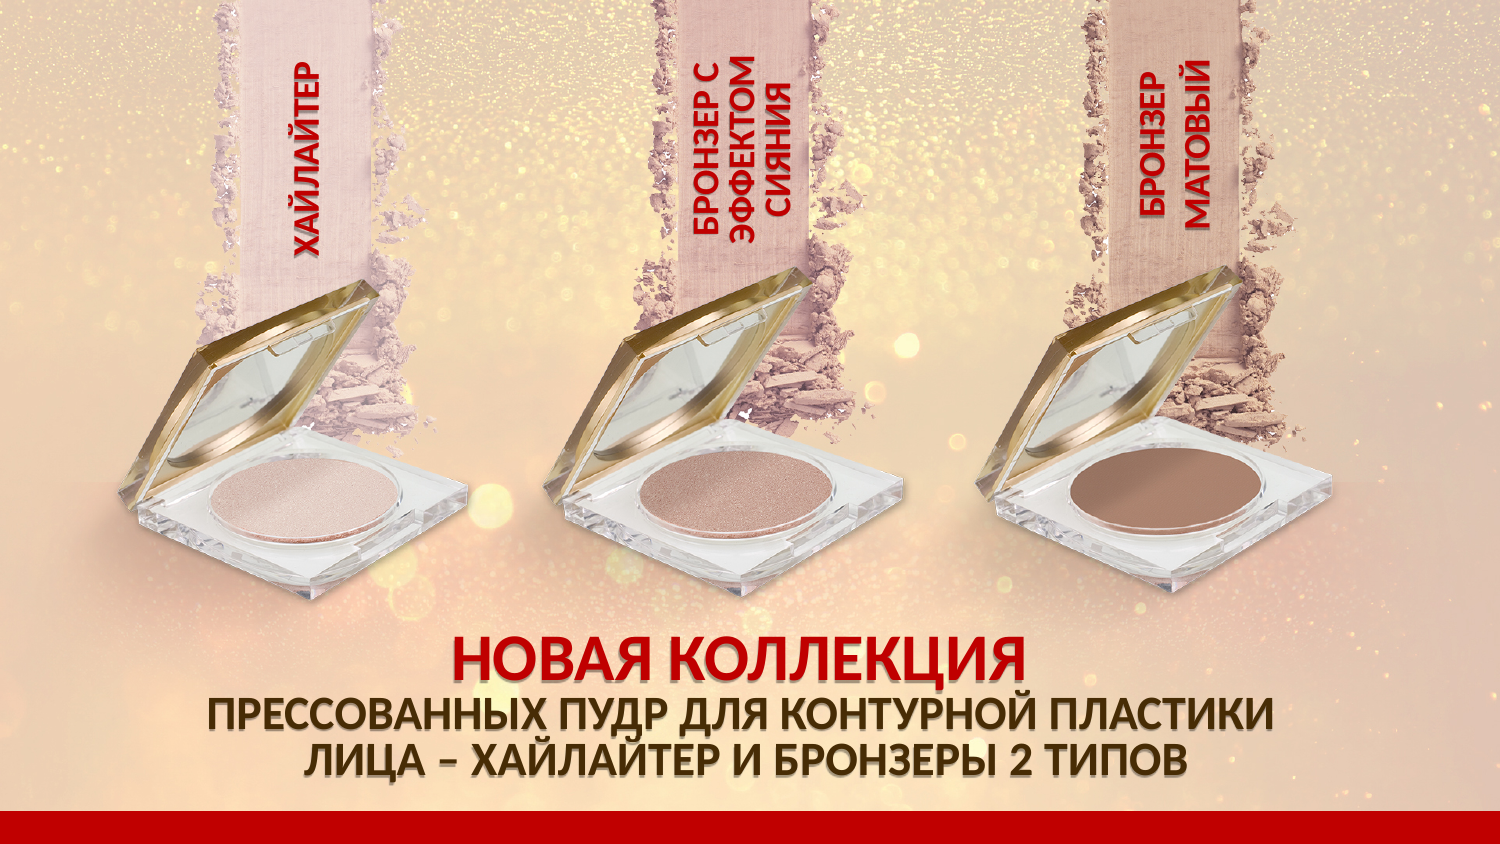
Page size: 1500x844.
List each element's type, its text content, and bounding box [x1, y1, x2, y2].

picture [0, 0, 1500, 811]
text_box [0, 811, 1500, 844]
text_box БРОНЗЕР МАТОВЫЙ [1119, 42, 1226, 247]
text_box НОВАЯ КОЛЛЕКЦИЯ ПРЕССОВАННЫХ ПУДР ДЛЯ КОНТУРНОЙ ПЛАСТИКИ ЛИЦА – ХАЙЛАЙТЕР И БРОНЗЕРЫ 2 ТИПОВ [186, 621, 1308, 796]
text_box ХАЙЛАЙТЕР [274, 14, 335, 303]
text_box БРОНЗЕР С ЭФФЕКТОМ СИЯНИЯ [682, 26, 807, 273]
